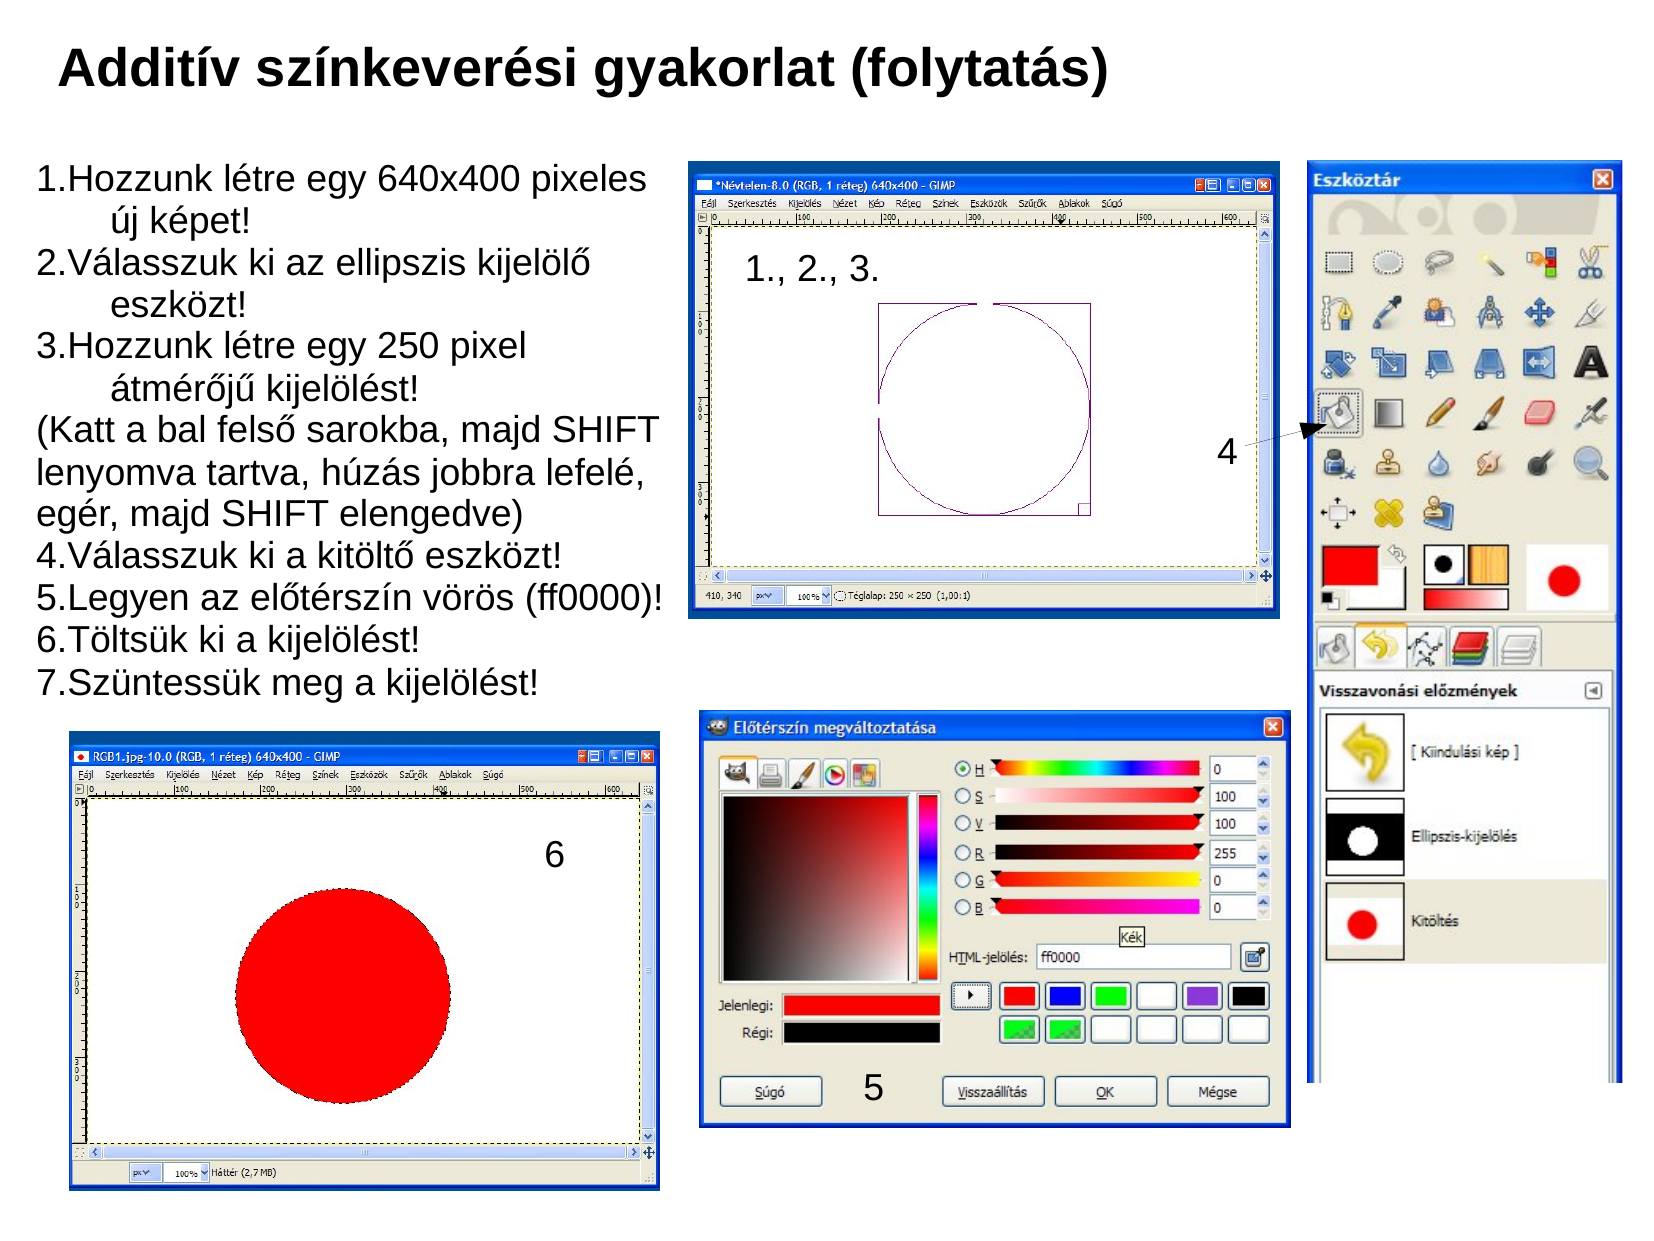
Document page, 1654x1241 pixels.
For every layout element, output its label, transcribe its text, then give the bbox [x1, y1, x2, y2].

text_box Additív színkeverési gyakorlat (folytatás) [42, 30, 1211, 107]
picture [699, 710, 1291, 1128]
text_box 4 [1202, 422, 1253, 480]
picture [1307, 160, 1623, 1083]
text_box 6 [529, 825, 580, 883]
text_box 5 [848, 1059, 899, 1117]
picture [693, 161, 1280, 619]
text_box Hozzunk létre egy 640x400 pixeles új képet! Válasszuk ki az ellipszis kijelölő eszközt! Hozzunk létre egy 250 pixel átmérőjű kijelölést! (Katt a bal felső sarokba, majd SHIFT lenyomva tartva, húzás jobbra lefelé, egér, majd SHIFT elengedve) Válasszuk ki a kitöltő eszközt! Legyen az előtérszín vörös (ff0000)! Töltsük ki a kijelölést! Szüntessük meg a kijelölést! [21, 149, 693, 712]
text_box 1., 2., 3. [730, 240, 896, 298]
picture [69, 731, 660, 1191]
